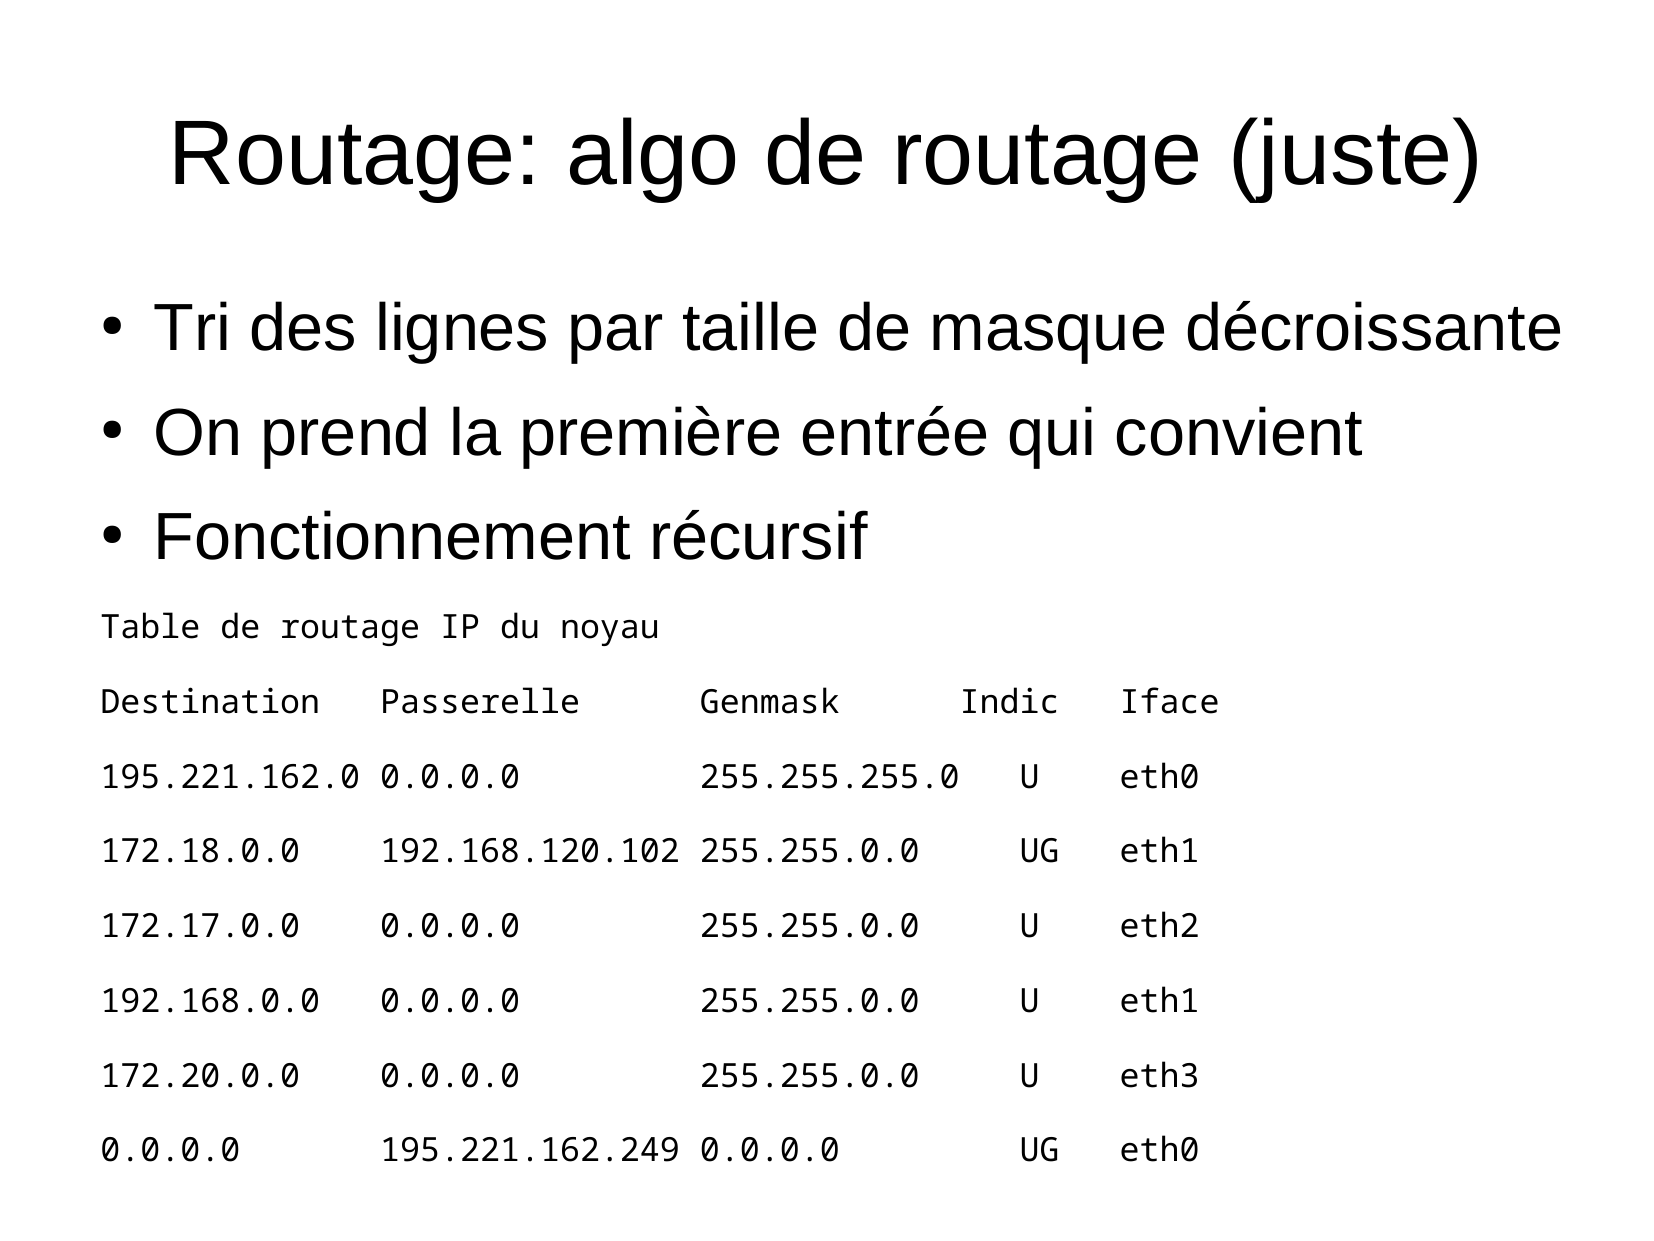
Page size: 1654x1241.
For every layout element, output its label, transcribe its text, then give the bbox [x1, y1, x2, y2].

list Tri des lignes par taille de masque décroissante On prend la première entrée qui convient Fonctionnement récursif Table de routage IP du noyau Destination Passerelle Genmask Indic Iface 195.221.162.0 0.0.0.0 255.255.255.0 U eth0 172.18.0.0 192.168.120.102 255.255.0.0 UG eth1 172.17.0.0 0.0.0.0 255.255.0.0 U eth2 192.168.0.0 0.0.0.0 255.255.0.0 U eth1 172.20.0.0 0.0.0.0 255.255.0.0 U eth3 0.0.0.0 195.221.162.249 0.0.0.0 UG eth0 [82, 290, 1571, 1120]
title Routage: algo de routage (juste) [82, 56, 1571, 250]
